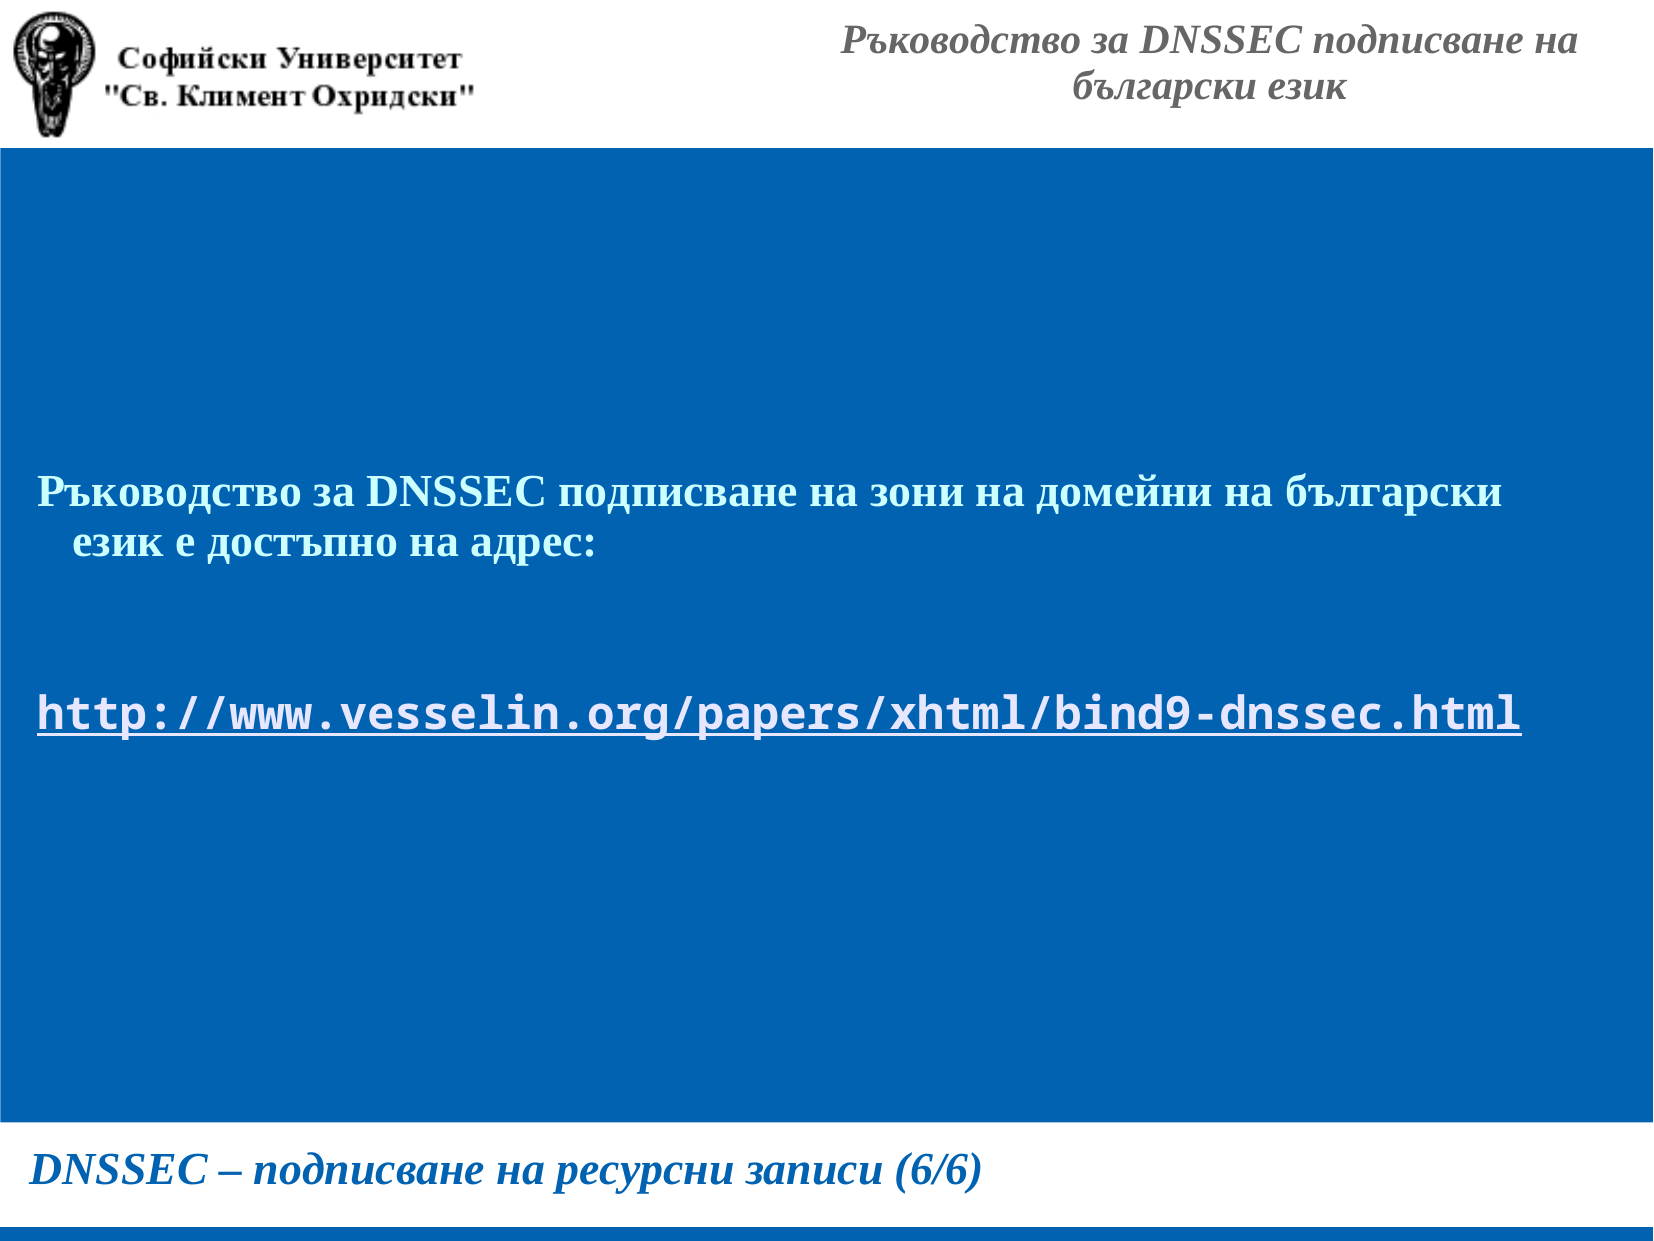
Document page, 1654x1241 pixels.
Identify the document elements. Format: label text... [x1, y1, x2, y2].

text_box DNSSEC – подписване на ресурсни записи (6/6) [29, 1143, 991, 1212]
picture [10, 0, 482, 148]
text_box Ръководство за DNSSEC подписване на зони на домейни на български език е достъпно на адрес: http://www.vesselin.org/papers/xhtml/bind9-dnssec.html [0, 148, 1653, 1123]
title Ръководство за DNSSEC подписване на български език [768, 0, 1652, 125]
